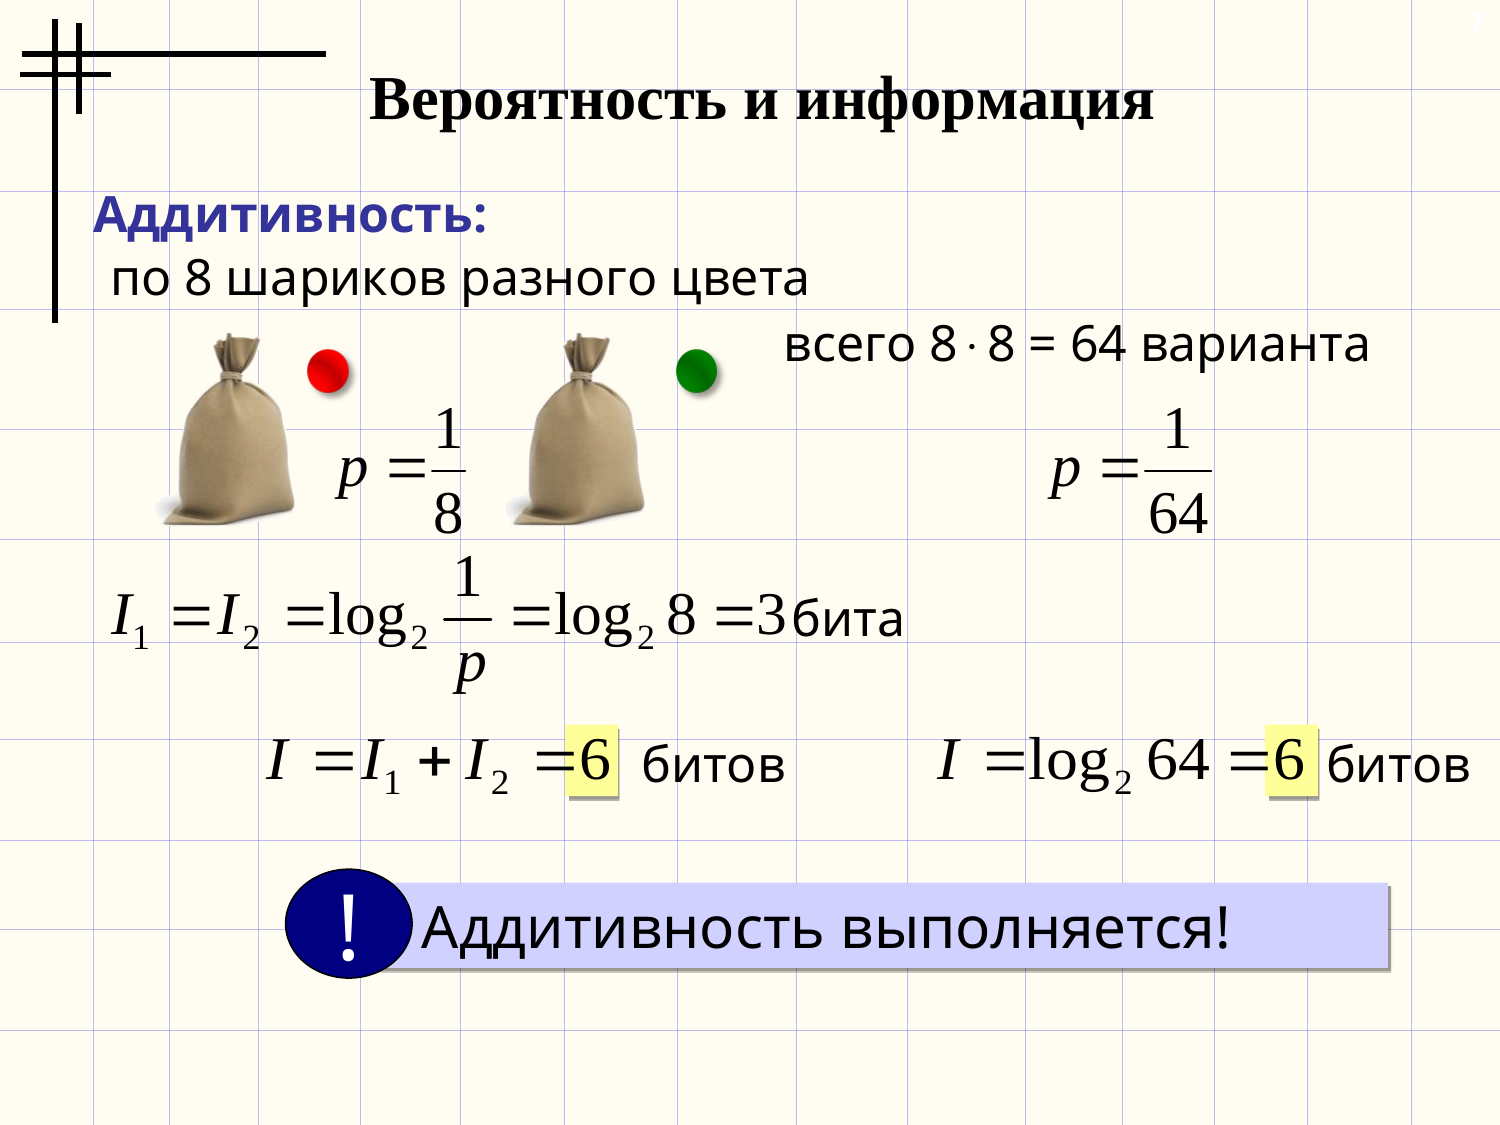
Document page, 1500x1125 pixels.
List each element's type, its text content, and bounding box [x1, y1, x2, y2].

text_box битов [1311, 724, 1486, 800]
text_box всего 88 = 64 варианта [768, 303, 1387, 379]
picture [670, 343, 731, 407]
text_box <номер> [1148, 0, 1499, 75]
text_box по 8 шариков разного цвета [95, 237, 827, 314]
chart [1034, 390, 1222, 548]
text_box Аддитивность выполняется! [388, 882, 1388, 968]
text_box ! [285, 869, 413, 979]
chart [99, 390, 794, 706]
chart [255, 718, 622, 805]
title Вероятность и информация [324, 49, 1426, 127]
text_box бита [776, 579, 921, 655]
text_box битов [626, 724, 801, 800]
picture [143, 326, 363, 536]
chart [925, 718, 1314, 805]
picture [493, 326, 657, 536]
text_box Аддитивность: [78, 175, 503, 251]
